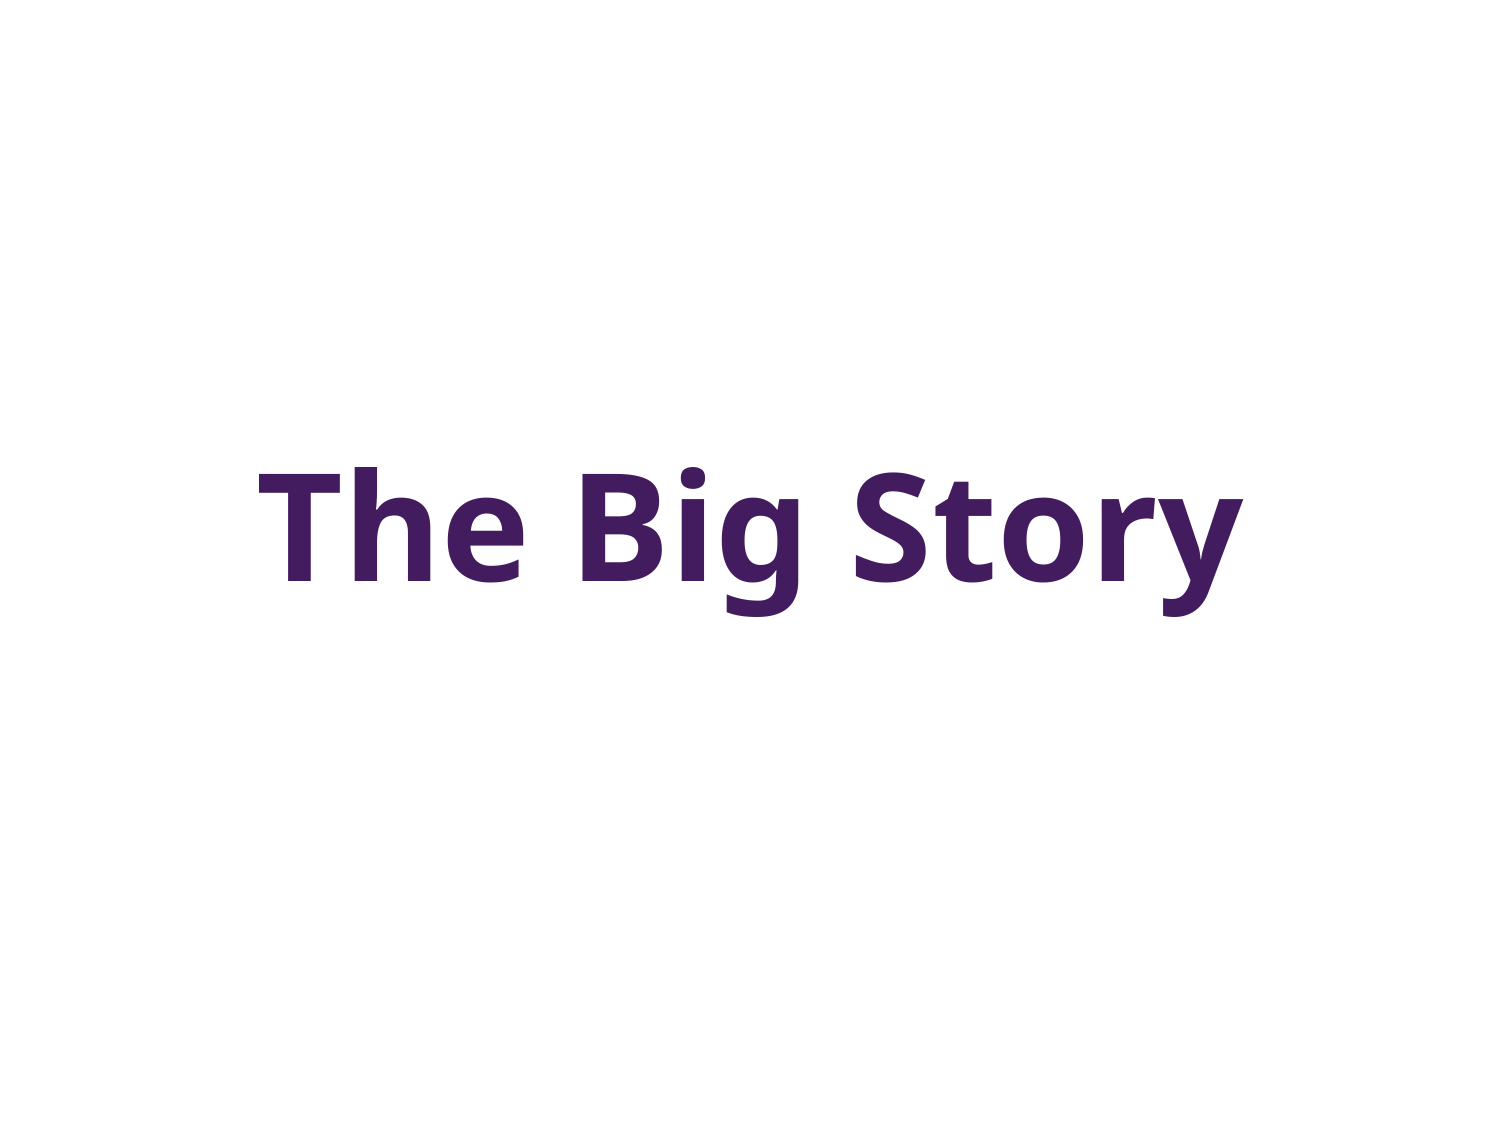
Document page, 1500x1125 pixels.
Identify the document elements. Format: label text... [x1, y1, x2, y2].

title The Big Story [112, 349, 1388, 693]
